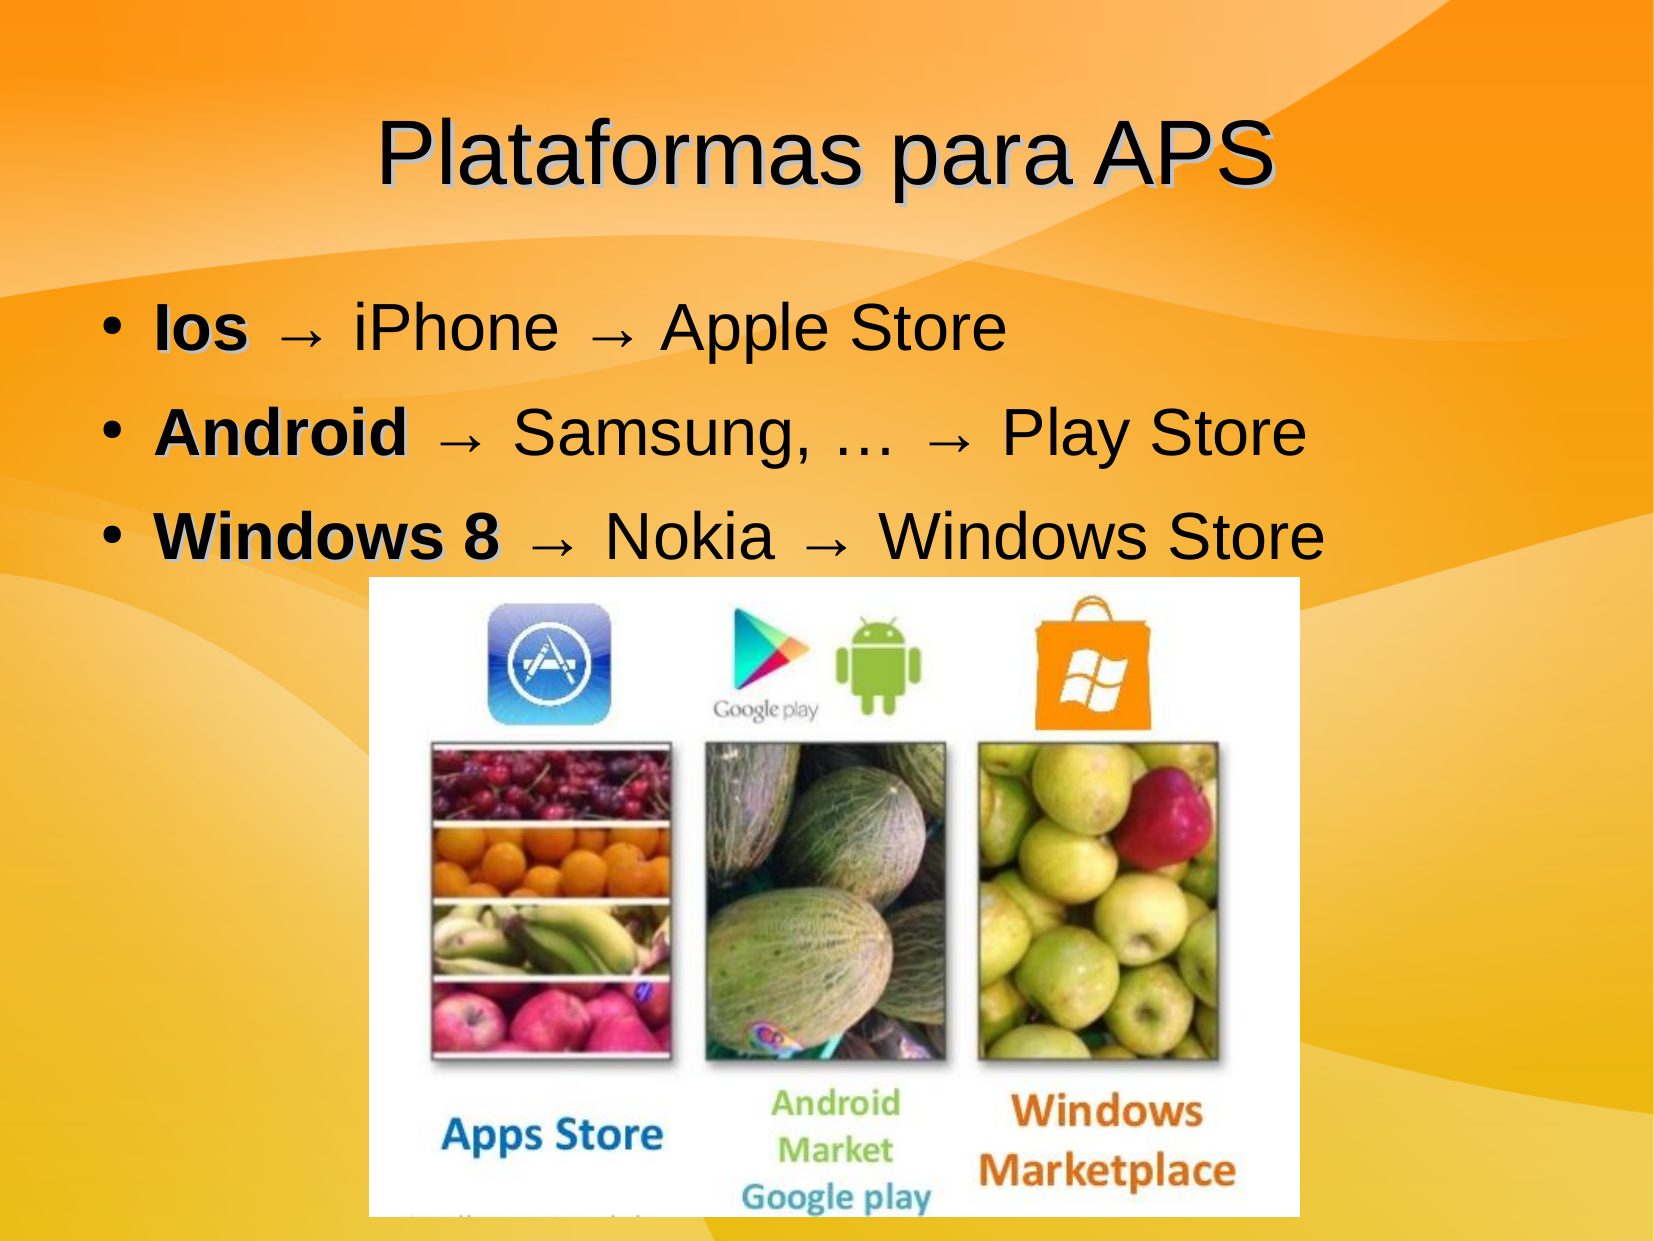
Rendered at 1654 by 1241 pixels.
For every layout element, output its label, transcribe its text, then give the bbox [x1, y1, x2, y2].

picture [0, 0, 1654, 1241]
title Plataformas para APS [82, 49, 1571, 257]
list Ios → iPhone → Apple Store Android → Samsung, … → Play Store Windows 8 → Nokia → Windows Store [82, 290, 1571, 1109]
